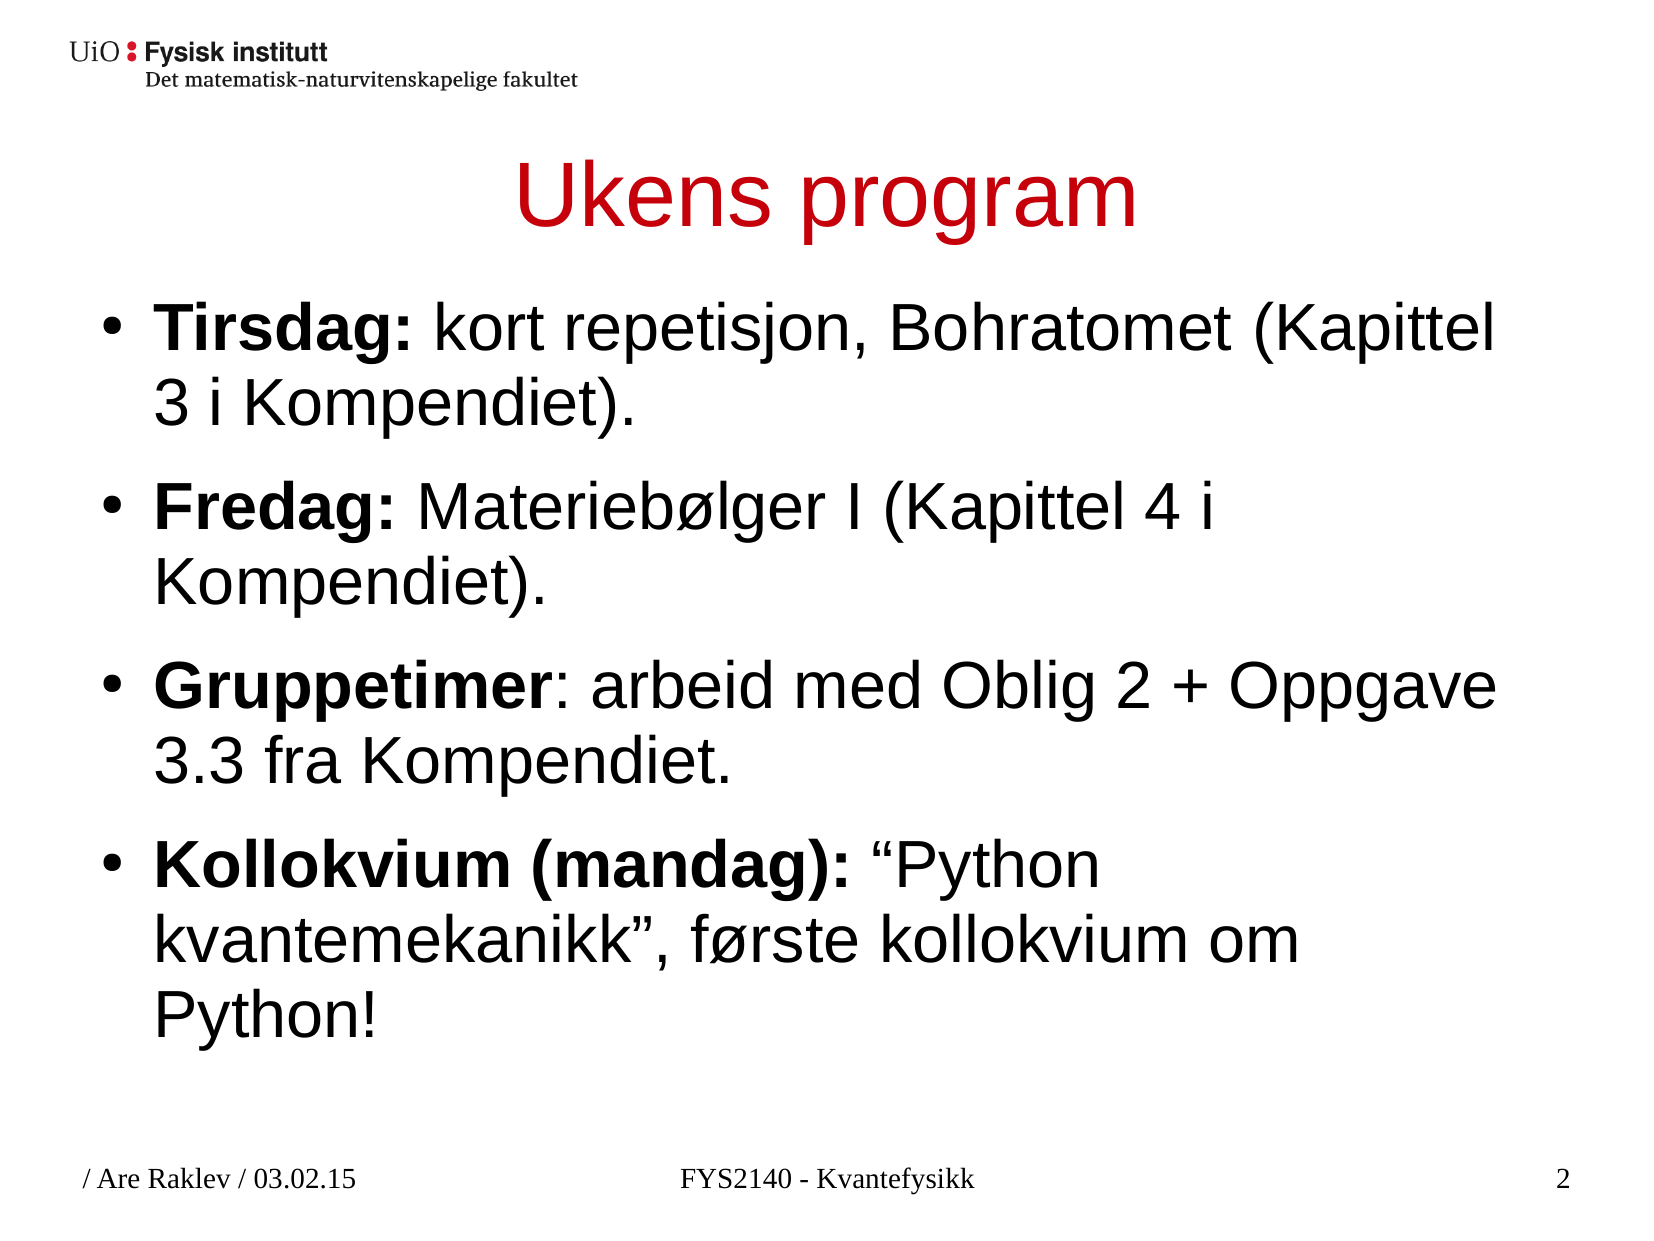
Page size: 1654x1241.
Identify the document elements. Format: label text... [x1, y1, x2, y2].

list Tirsdag: kort repetisjon, Bohratomet (Kapittel 3 i Kompendiet). Fredag: Materiebølger I (Kapittel 4 i Kompendiet). Gruppetimer: arbeid med Oblig 2 + Oppgave 3.3 fra Kompendiet. Kollokvium (mandag): “Python kvantemekanikk”, første kollokvium om Python! [82, 290, 1538, 1094]
picture [68, 37, 581, 93]
title Ukens program [82, 90, 1571, 298]
